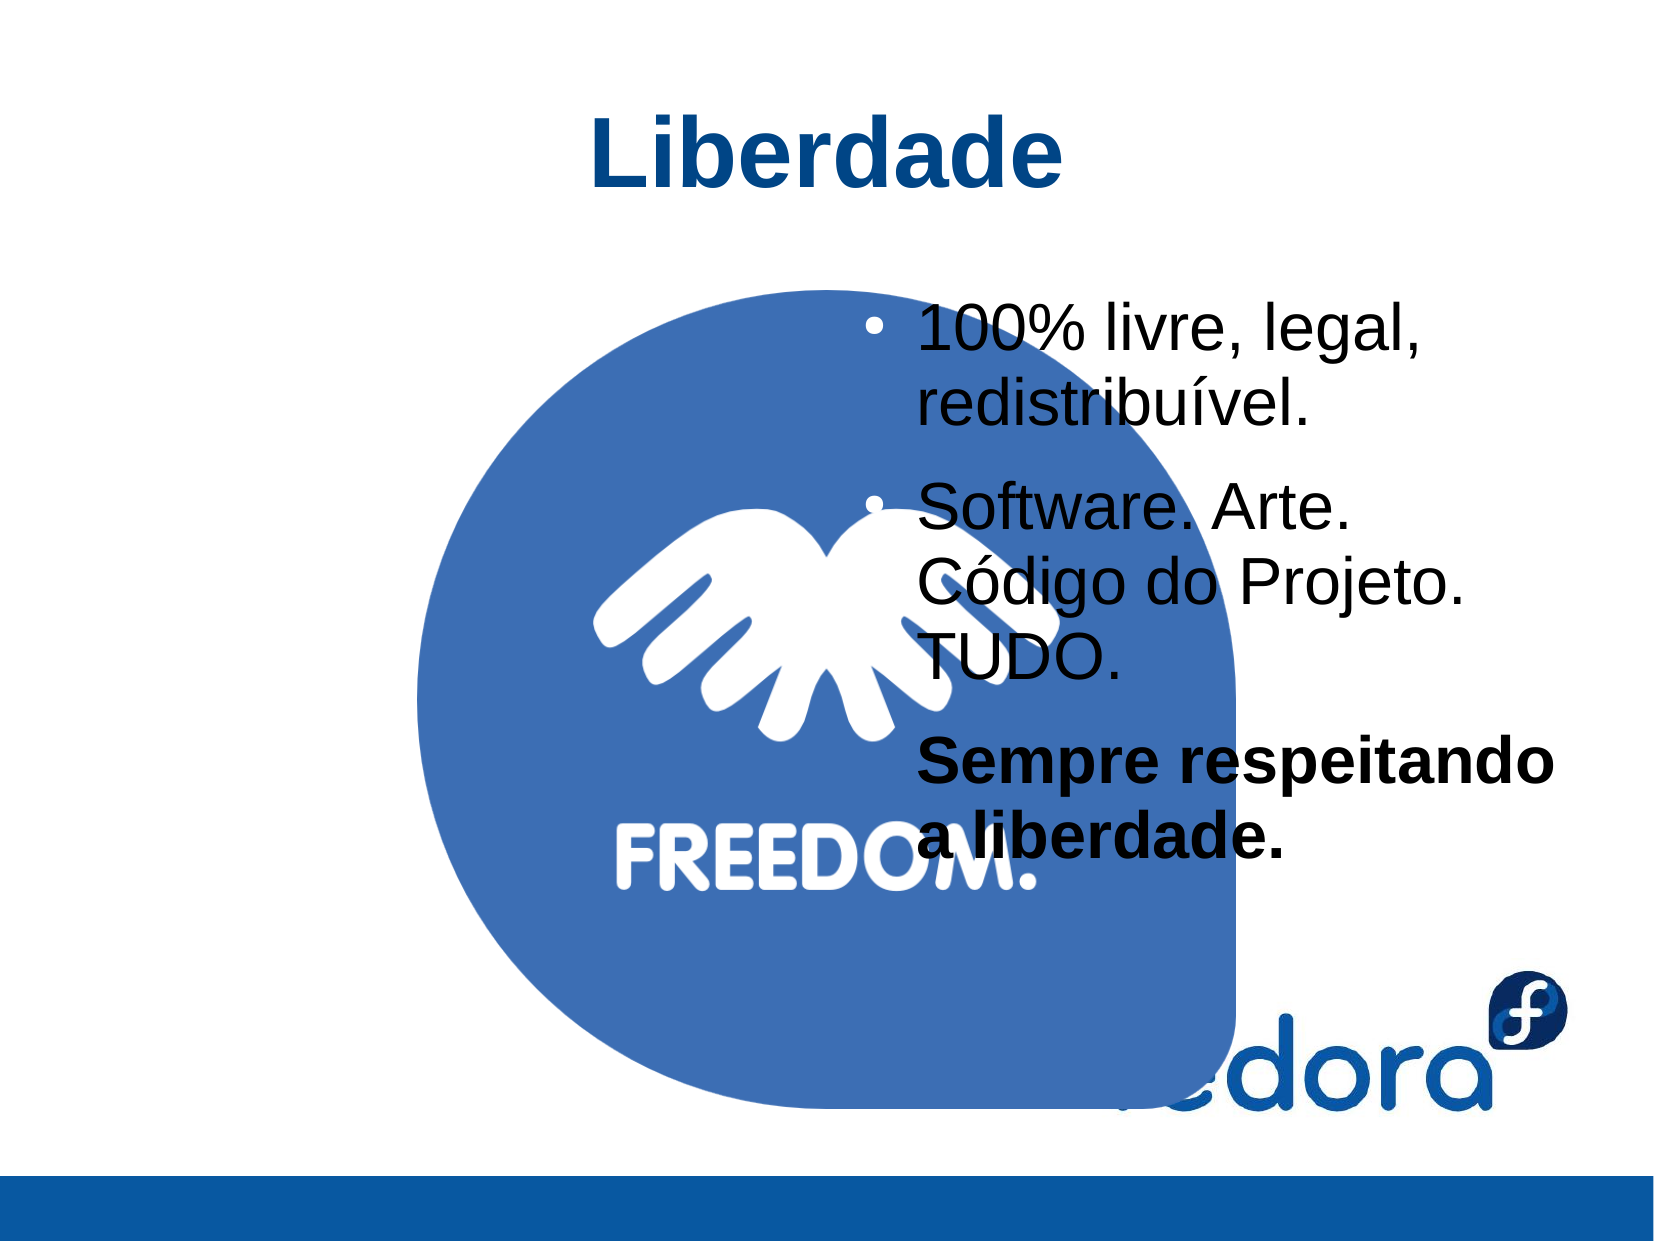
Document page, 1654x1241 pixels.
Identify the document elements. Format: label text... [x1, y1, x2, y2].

list 100% livre, legal, redistribuível. Software. Arte. Código do Projeto. TUDO. Sempre respeitando a liberdade. [845, 290, 1572, 1094]
picture [82, 290, 1576, 1125]
title Liberdade [82, 49, 1571, 257]
picture [0, 1176, 1654, 1241]
